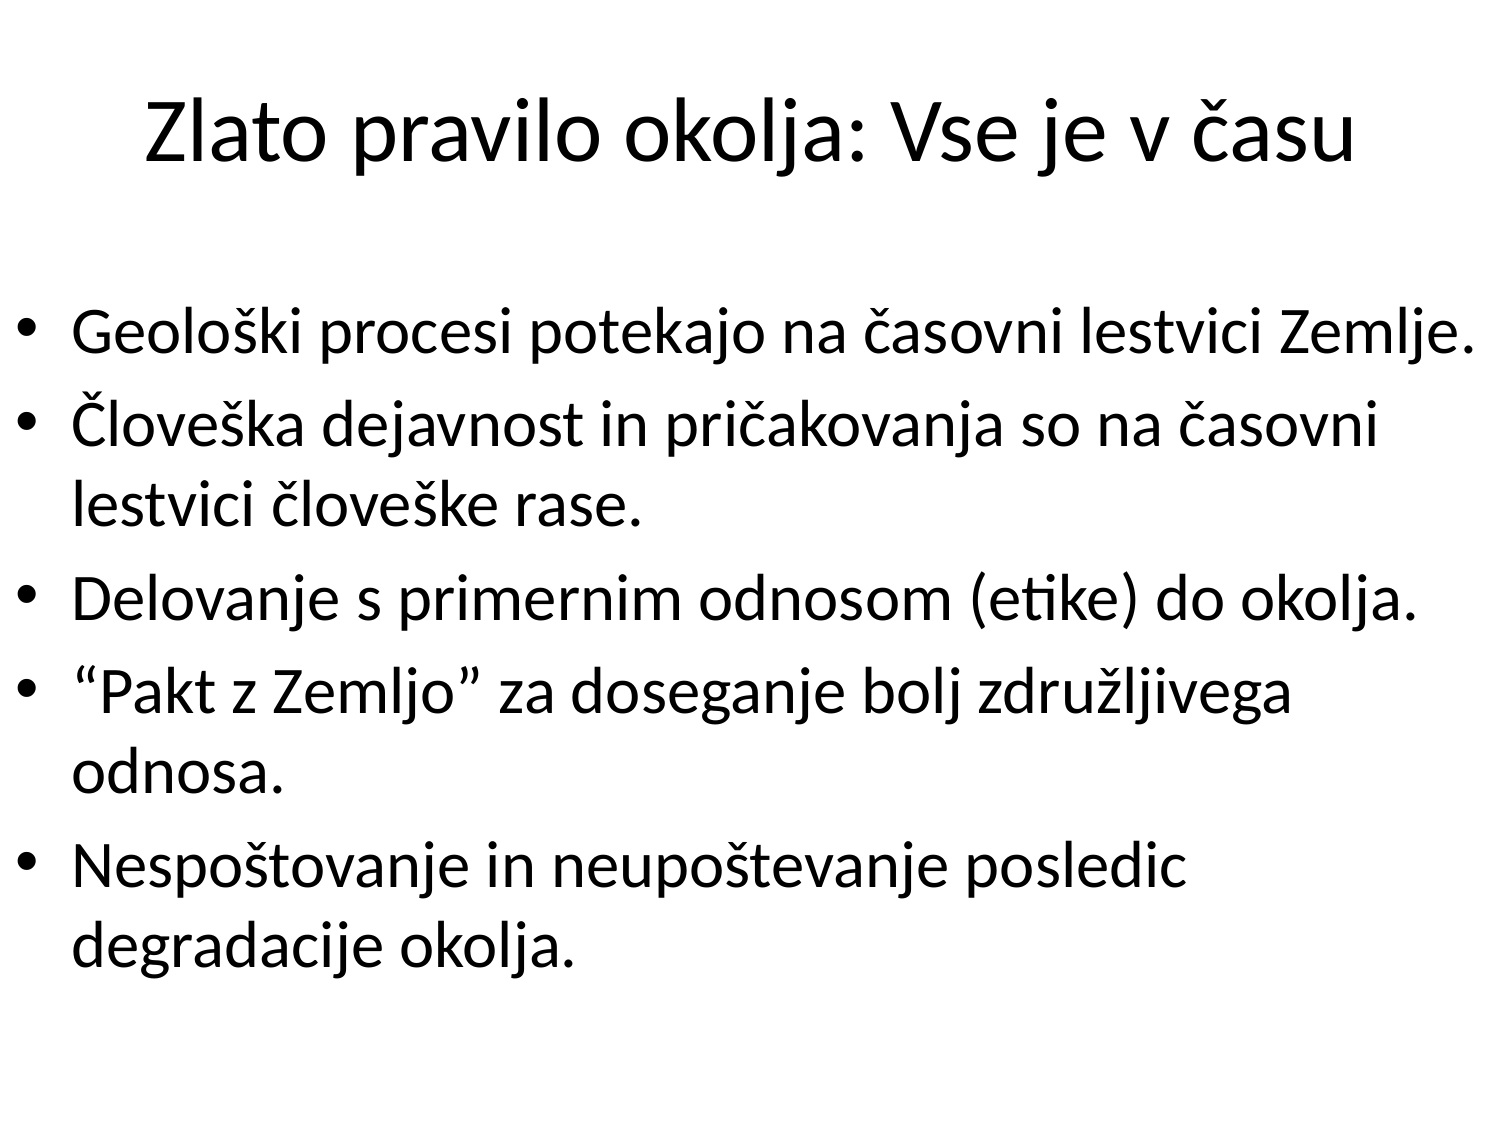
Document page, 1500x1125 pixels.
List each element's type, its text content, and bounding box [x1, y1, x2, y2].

list Geološki procesi potekajo na časovni lestvici Zemlje. Človeška dejavnost in pričakovanja so na časovni lestvici človeške rase. Delovanje s primernim odnosom (etike) do okolja. “Pakt z Zemljo” za doseganje bolj združljivega odnosa. Nespoštovanje in neupoštevanje posledic degradacije okolja. [0, 278, 1500, 1125]
title Zlato pravilo okolja: Vse je v času [76, 31, 1427, 219]
